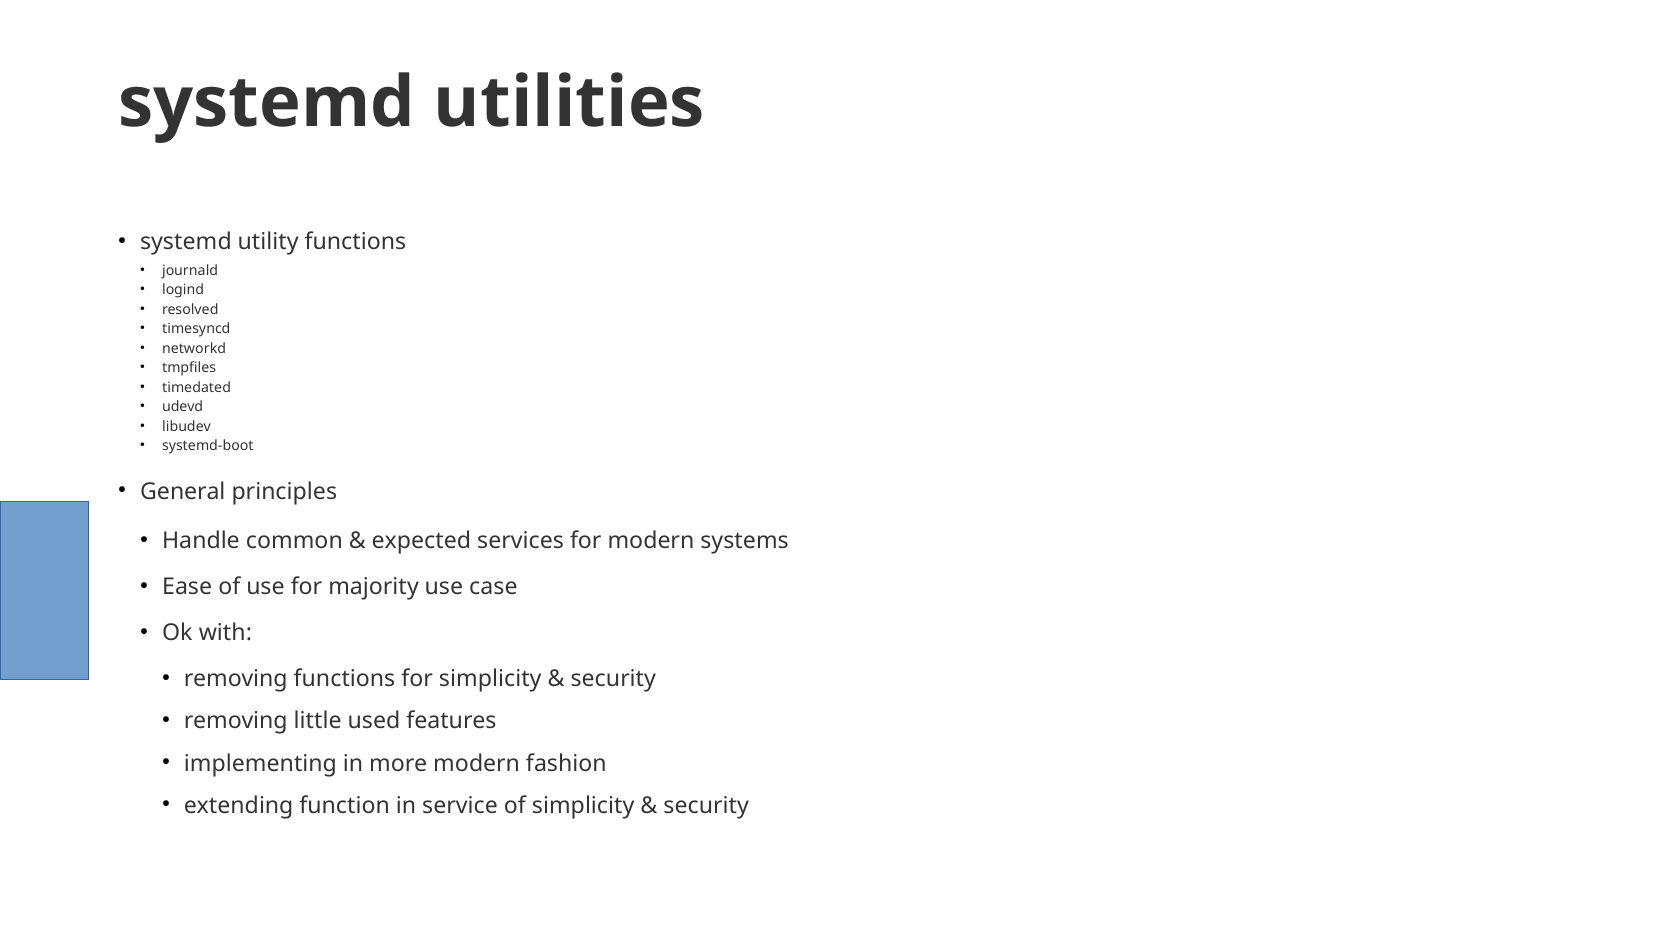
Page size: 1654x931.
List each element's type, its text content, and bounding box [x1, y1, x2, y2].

title systemd utilities [118, 10, 1536, 188]
list systemd utility functions journald logind resolved timesyncd networkd tmpfiles timedated udevd libudev systemd-boot General principles Handle common & expected services for modern systems Ease of use for majority use case Ok with: removing functions for simplicity & security removing little used features implementing in more modern fashion extending function in service of simplicity & security [118, 225, 1536, 827]
